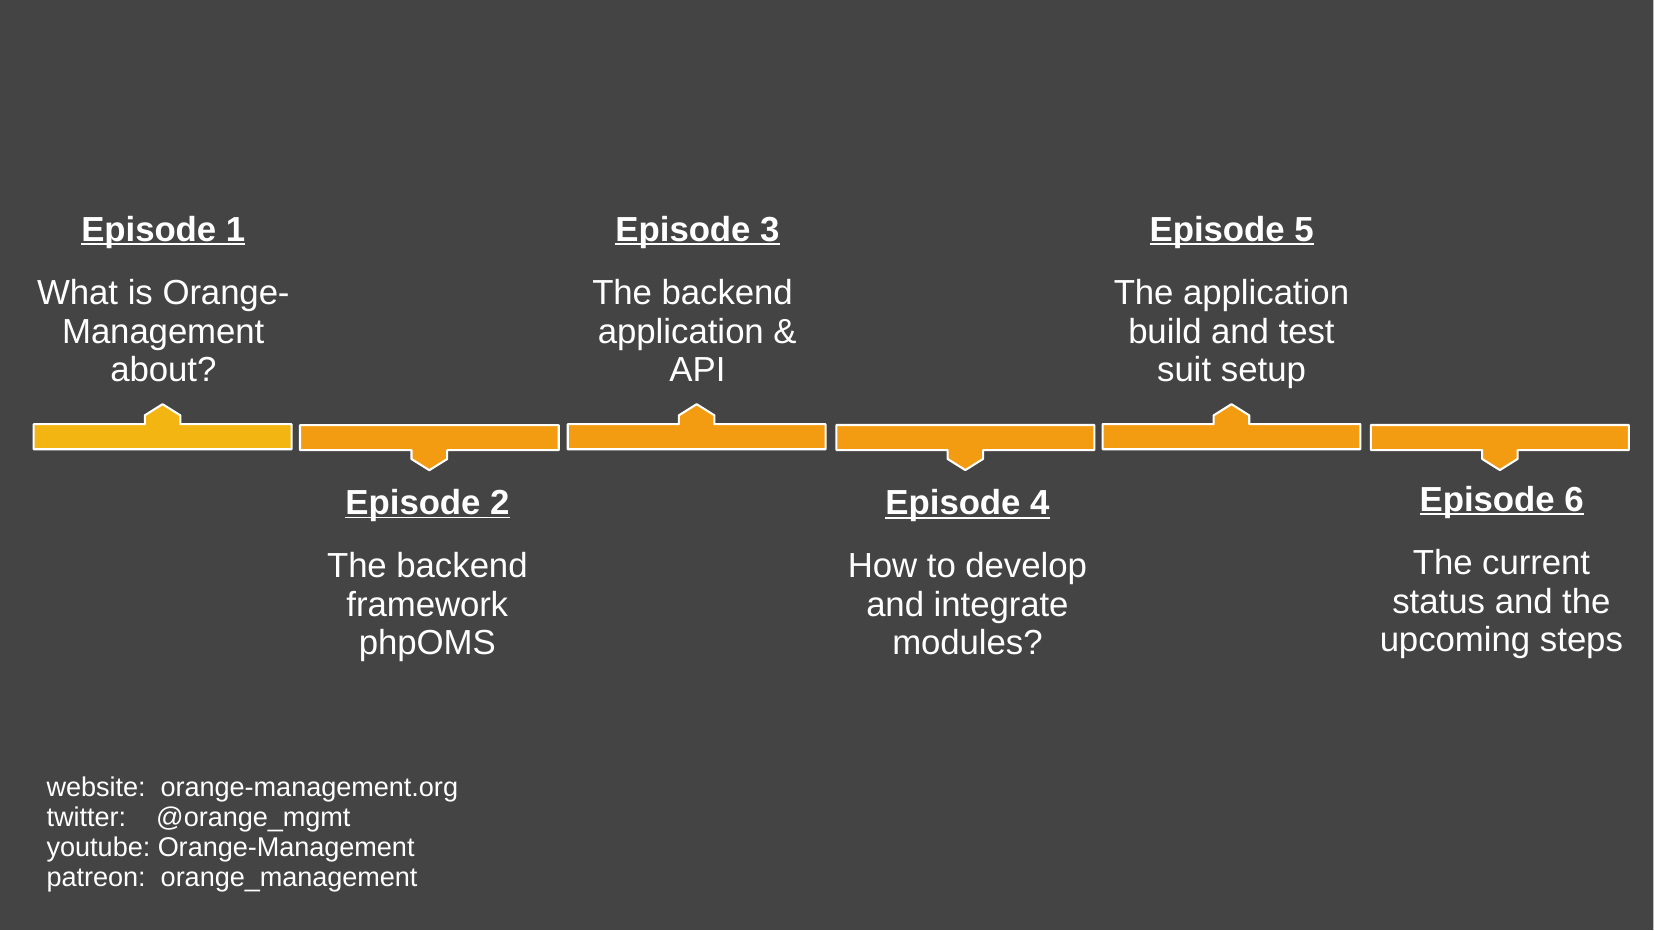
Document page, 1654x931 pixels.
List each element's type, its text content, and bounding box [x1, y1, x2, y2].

text_box [836, 425, 1095, 471]
list Episode 5 The application build and test suit setup [1104, 210, 1360, 391]
list Episode 6 The current status and the upcoming steps [1374, 480, 1630, 661]
text_box [300, 425, 559, 471]
text_box [567, 404, 826, 450]
list Episode 1 What is Orange-Management about? [35, 210, 291, 390]
list Episode 3 The backend application & API [570, 210, 826, 390]
text_box website: orange-management.org twitter: @orange_mgmt youtube: Orange-Management patreon: orange_management [31, 764, 473, 901]
text_box [1102, 404, 1361, 450]
text_box [33, 404, 292, 450]
list Episode 4 How to develop and integrate modules? [840, 483, 1096, 664]
text_box [1370, 425, 1629, 471]
list Episode 2 The backend framework phpOMS [300, 483, 556, 664]
